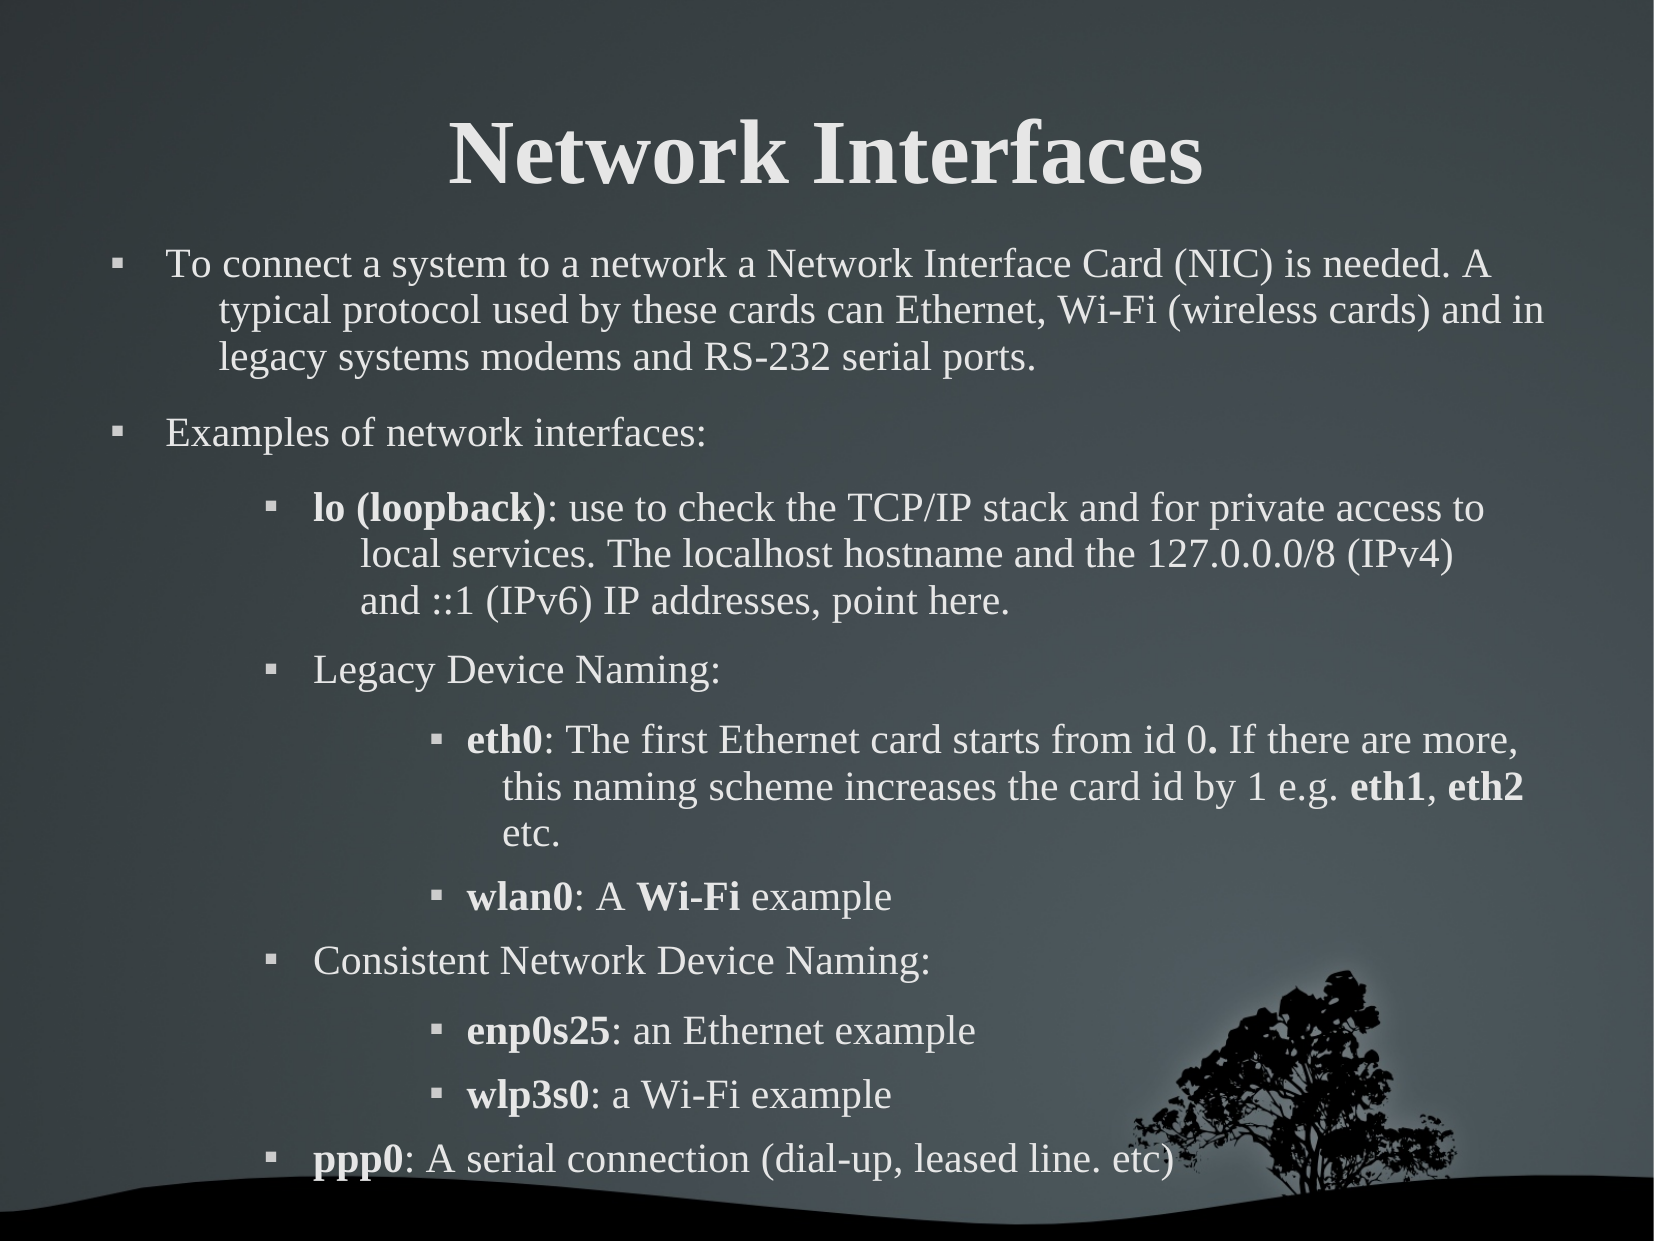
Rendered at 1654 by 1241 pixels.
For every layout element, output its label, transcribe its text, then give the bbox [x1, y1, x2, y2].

picture [0, 0, 1654, 1241]
title Network Interfaces [82, 33, 1571, 273]
list To connect a system to a network a Network Interface Card (NIC) is needed. A typical protocol used by these cards can Ethernet, Wi-Fi (wireless cards) and in legacy systems modems and RS-232 serial ports. Examples of network interfaces: lo (loopback): use to check the TCP/IP stack and for private access to local services. The localhost hostname and the 127.0.0.0/8 (IPv4) and ::1 (IPv6) IP addresses, point here. Legacy Device Naming: eth0: The first Ethernet card starts from id 0. If there are more, this naming scheme increases the card id by 1 e.g. eth1, eth2 etc. wlan0: A Wi-Fi example Consistent Network Device Naming: enp0s25: an Ethernet example wlp3s0: a Wi-Fi example ppp0: A serial connection (dial-up, leased line. etc) [76, 240, 1565, 1182]
